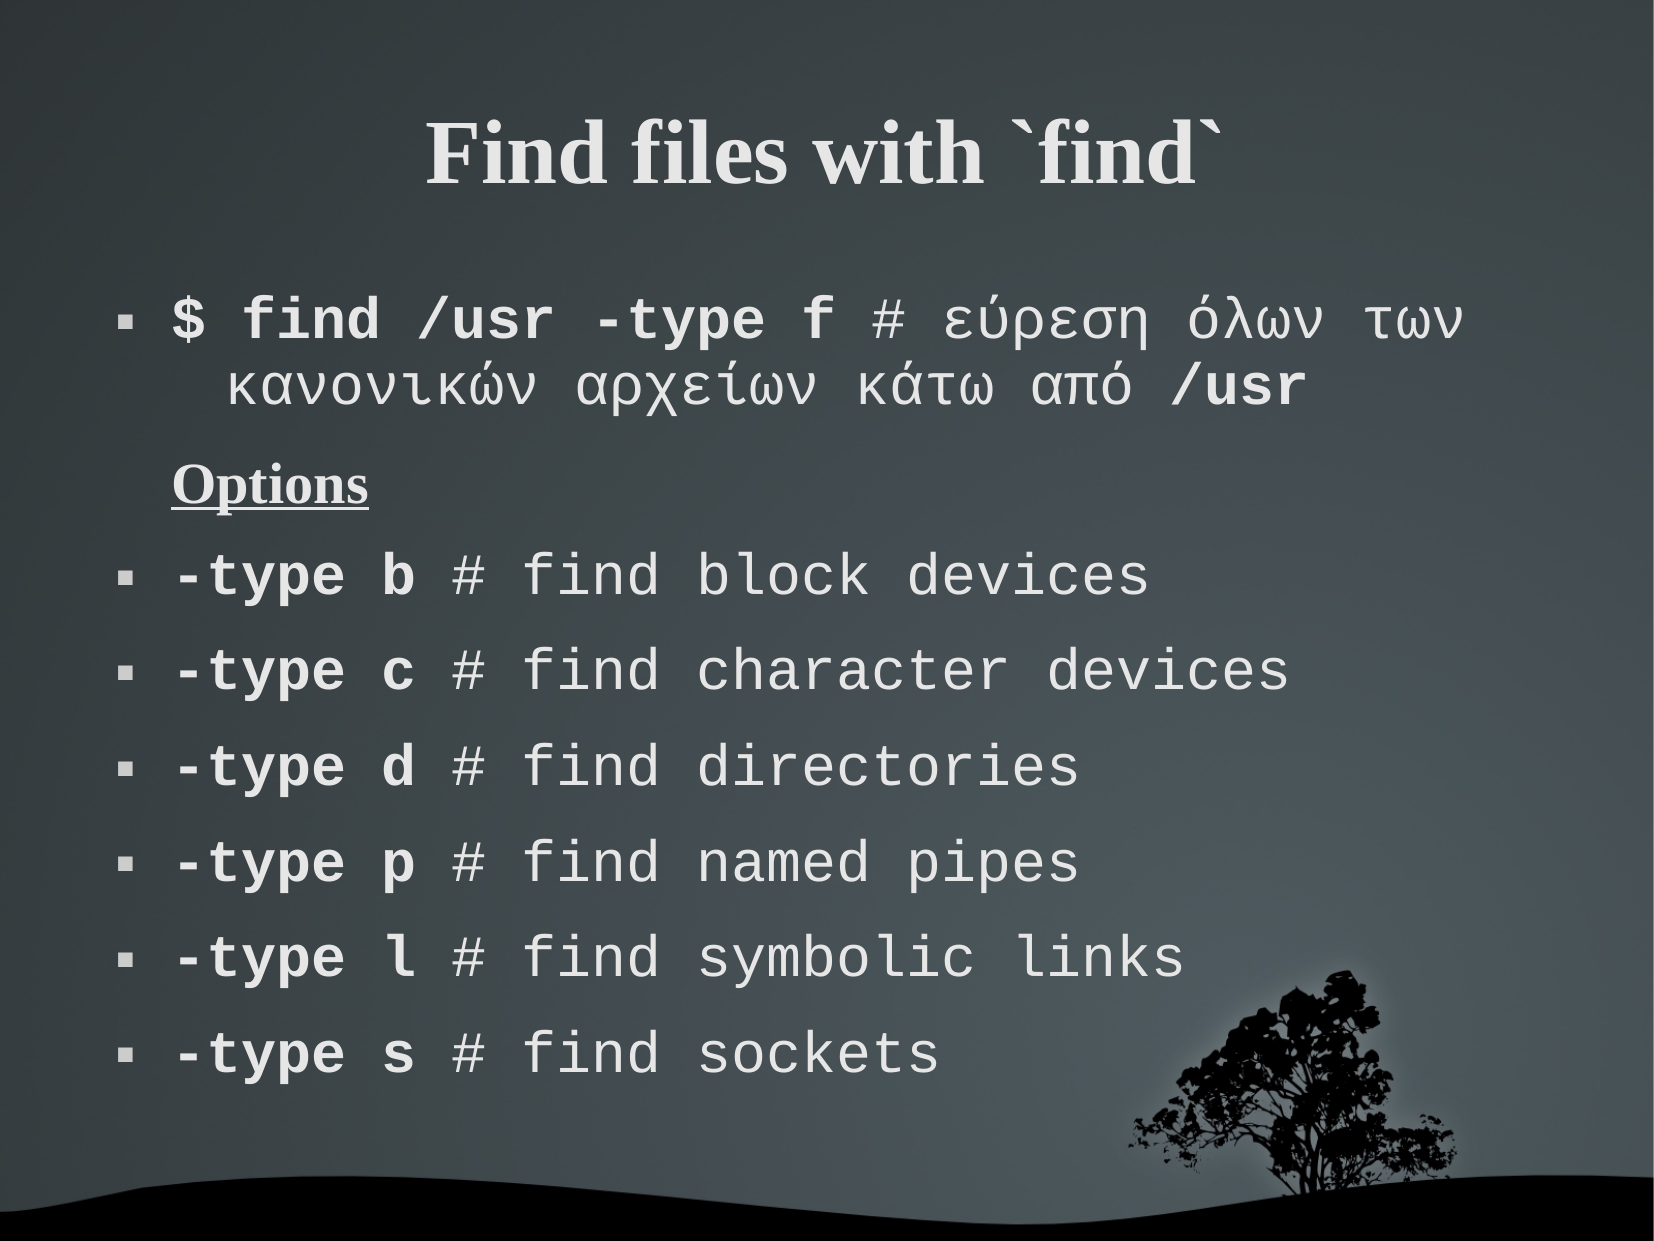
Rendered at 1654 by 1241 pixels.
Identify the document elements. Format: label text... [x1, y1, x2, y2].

list $ find /usr -type f # εύρεση όλων των κανονικών αρχείων κάτω από /usr Options -type b # find block devices -type c # find character devices -type d # find directories -type p # find named pipes -type l # find symbolic links -type s # find sockets [82, 290, 1571, 1181]
title Find files with `find` [82, 33, 1571, 273]
picture [0, 0, 1654, 1241]
